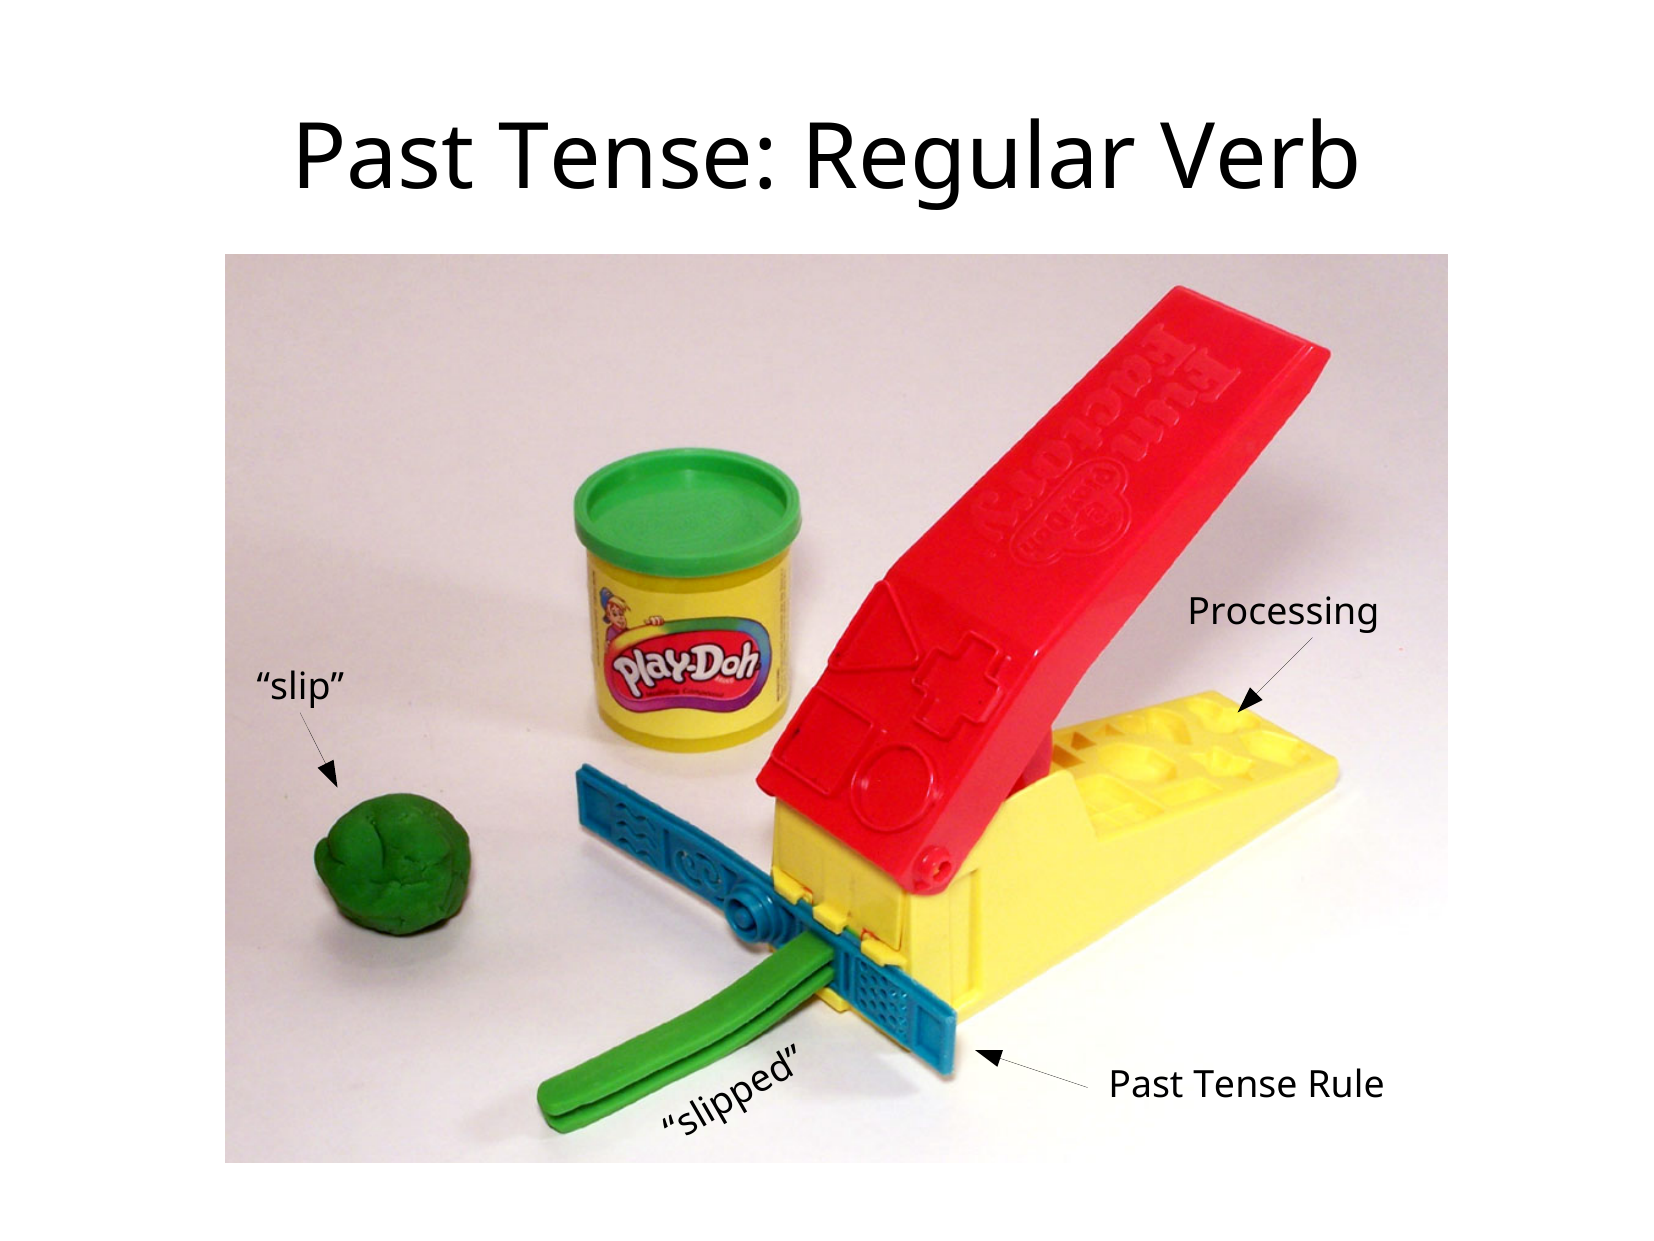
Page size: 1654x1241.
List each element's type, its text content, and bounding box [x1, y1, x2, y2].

picture [225, 254, 1448, 1163]
text_box Past Tense Rule [1093, 1050, 1400, 1111]
text_box Processing [1172, 577, 1388, 638]
text_box “slip” [241, 652, 353, 713]
title Past Tense: Regular Verb [82, 49, 1571, 257]
text_box “slipped” [637, 1024, 818, 1163]
